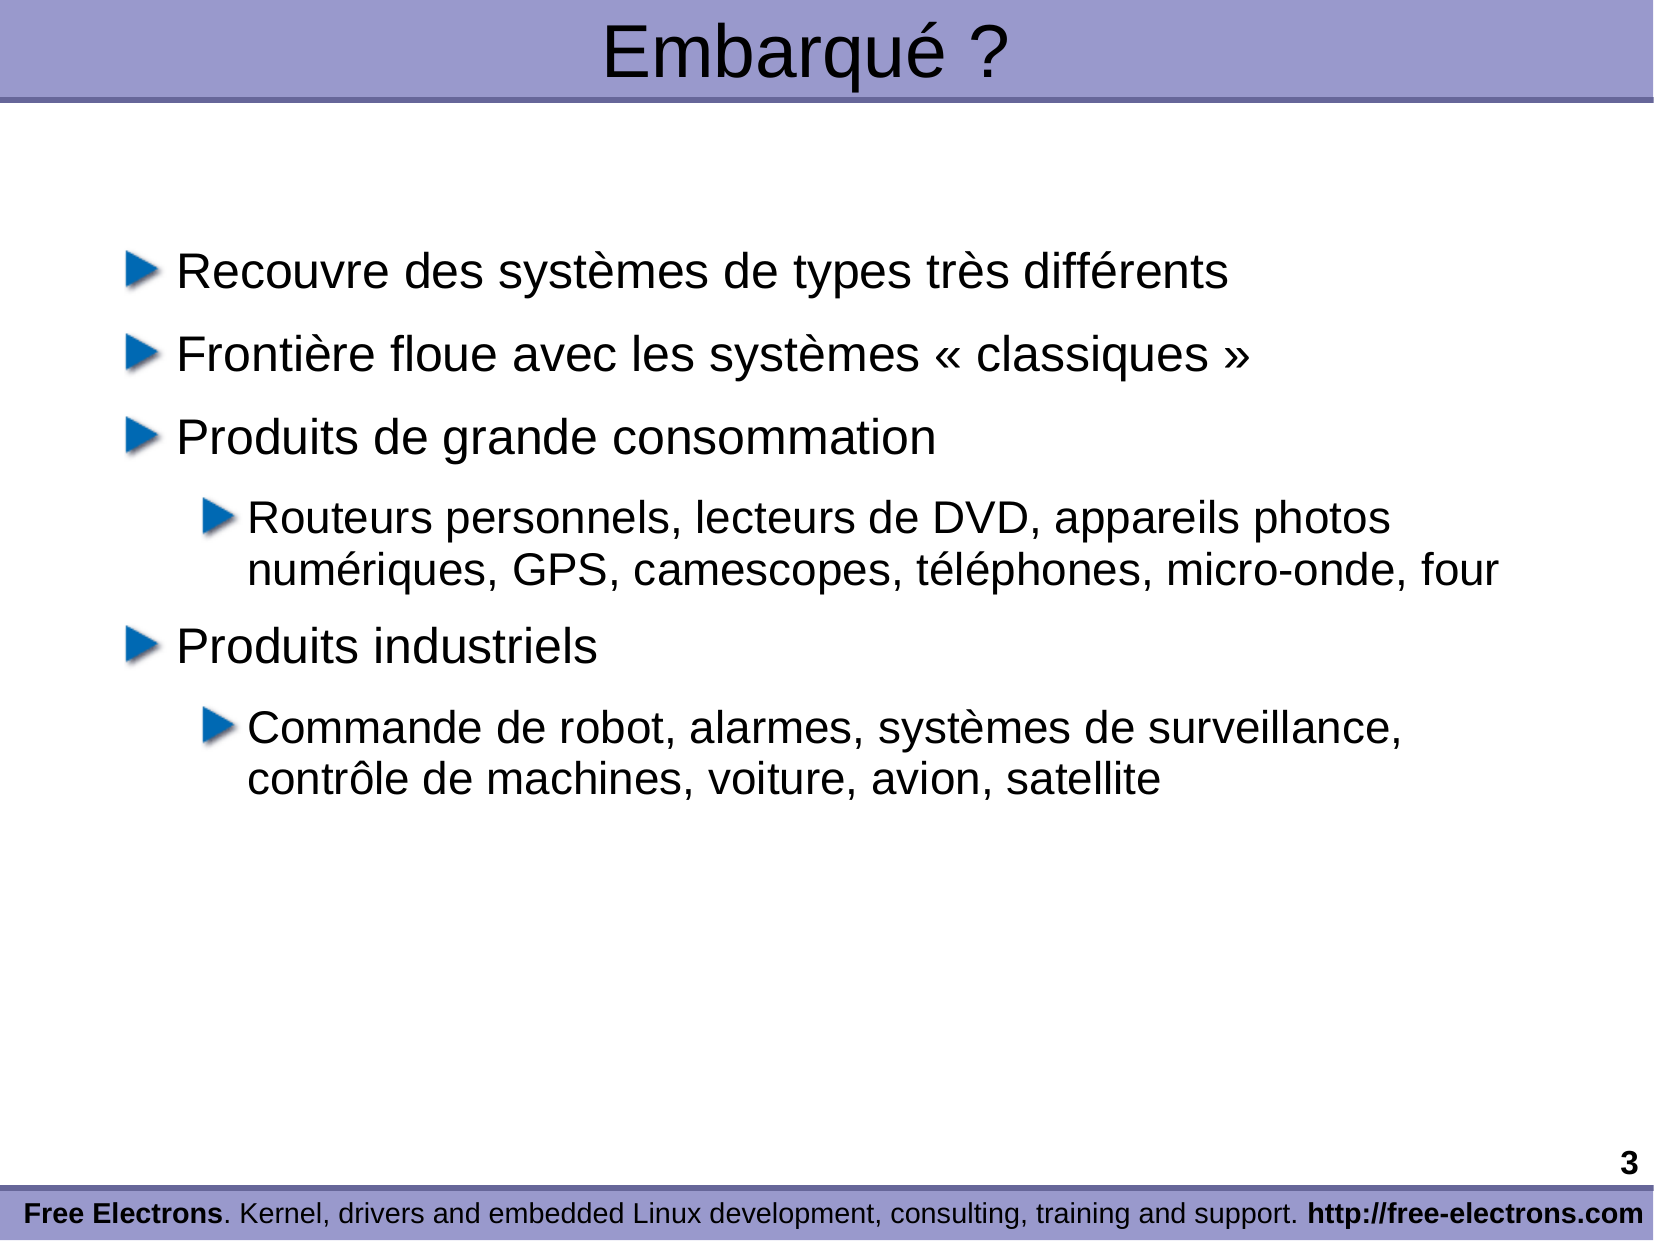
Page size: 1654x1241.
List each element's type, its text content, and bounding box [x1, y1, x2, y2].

list Recouvre des systèmes de types très différents Frontière floue avec les systèmes « classiques » Produits de grande consommation Routeurs personnels, lecteurs de DVD, appareils photos numériques, GPS, camescopes, téléphones, micro-onde, four Produits industriels Commande de robot, alarmes, systèmes de surveillance, contrôle de machines, voiture, avion, satellite [105, 243, 1561, 1070]
title Embarqué ? [60, 4, 1551, 98]
